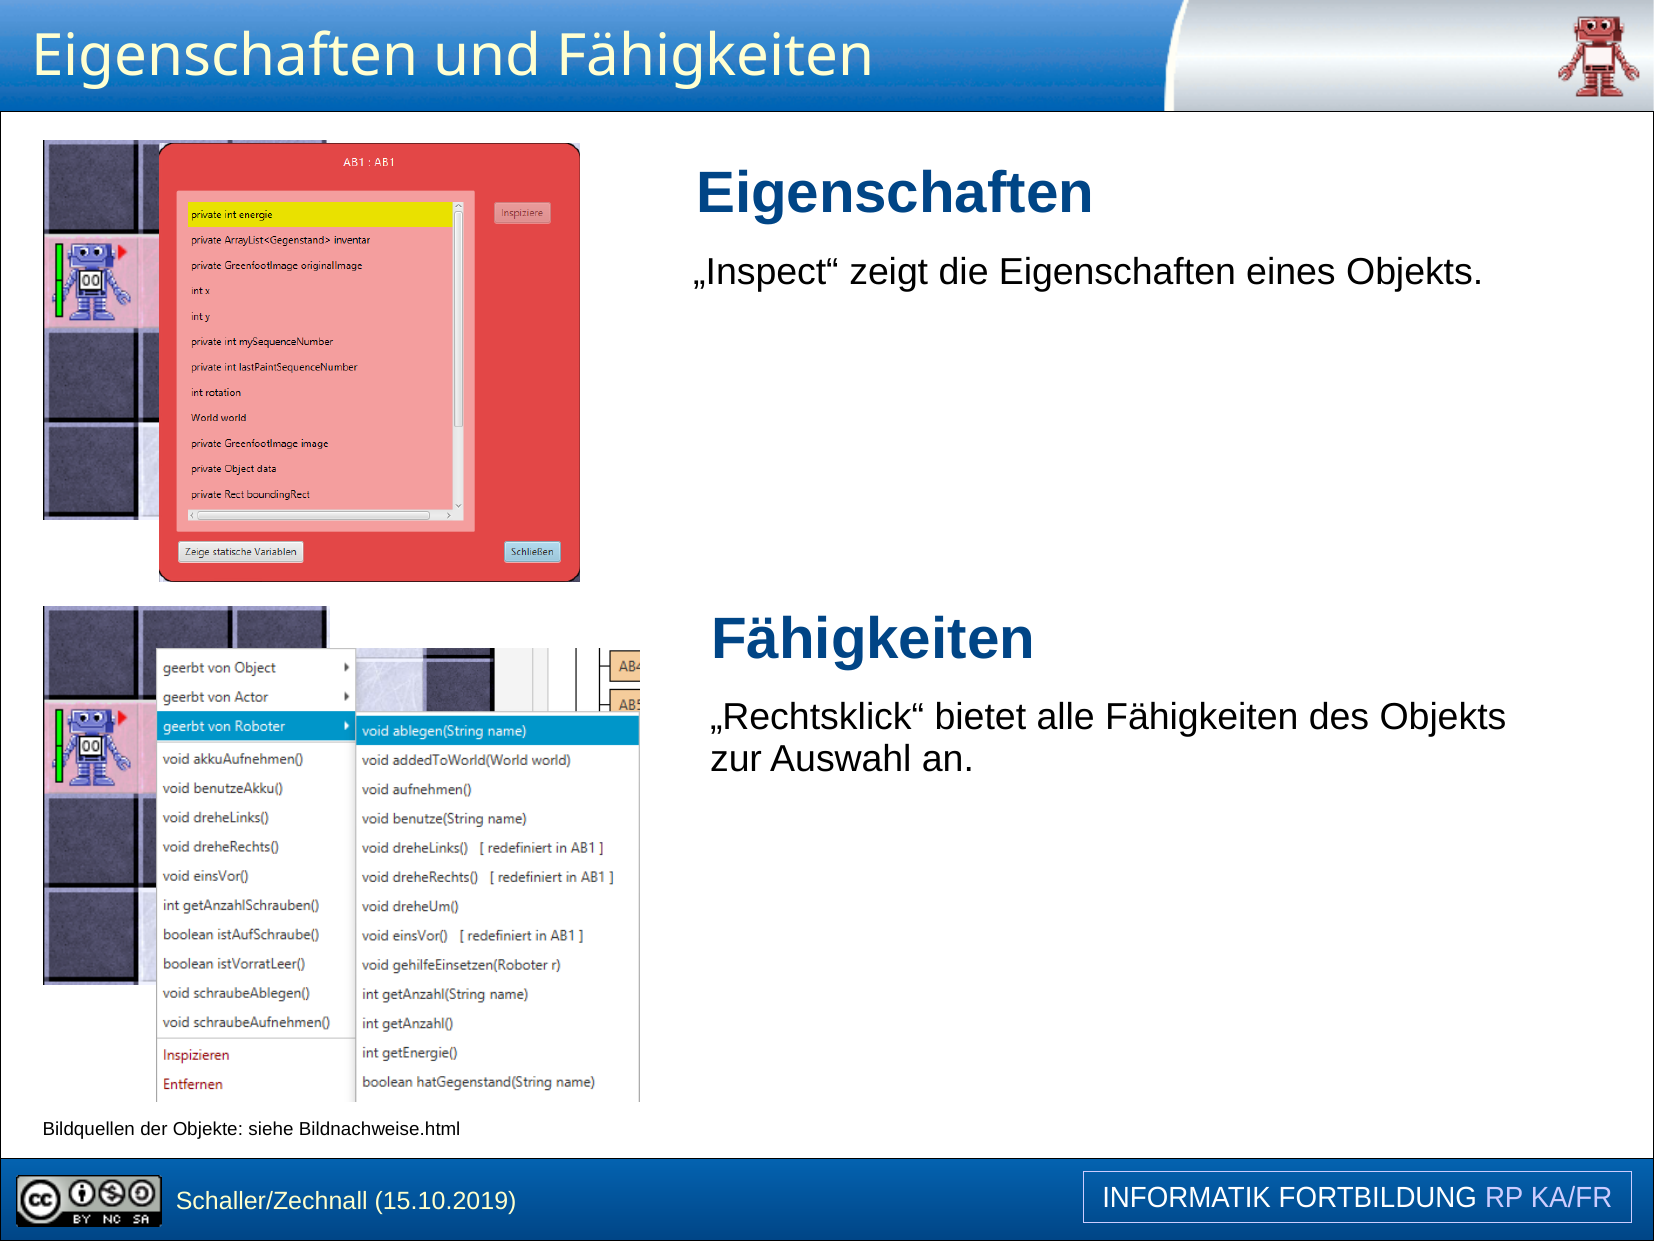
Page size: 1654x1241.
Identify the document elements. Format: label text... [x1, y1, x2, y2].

picture [43, 606, 640, 1102]
list „Inspect“ zeigt die Eigenschaften eines Objekts. [693, 250, 1557, 494]
list Eigenschaften [696, 160, 1337, 335]
text_box Bildquellen der Objekte: siehe Bildnachweise.html [27, 1111, 481, 1157]
picture [16, 1175, 162, 1227]
title Eigenschaften und Fähigkeiten [31, 14, 1151, 92]
picture [43, 140, 580, 582]
picture [0, 0, 1654, 111]
list „Rechtsklick“ bietet alle Fähigkeiten des Objekts zur Auswahl an. [709, 695, 1543, 939]
list Fähigkeiten [711, 606, 1349, 781]
